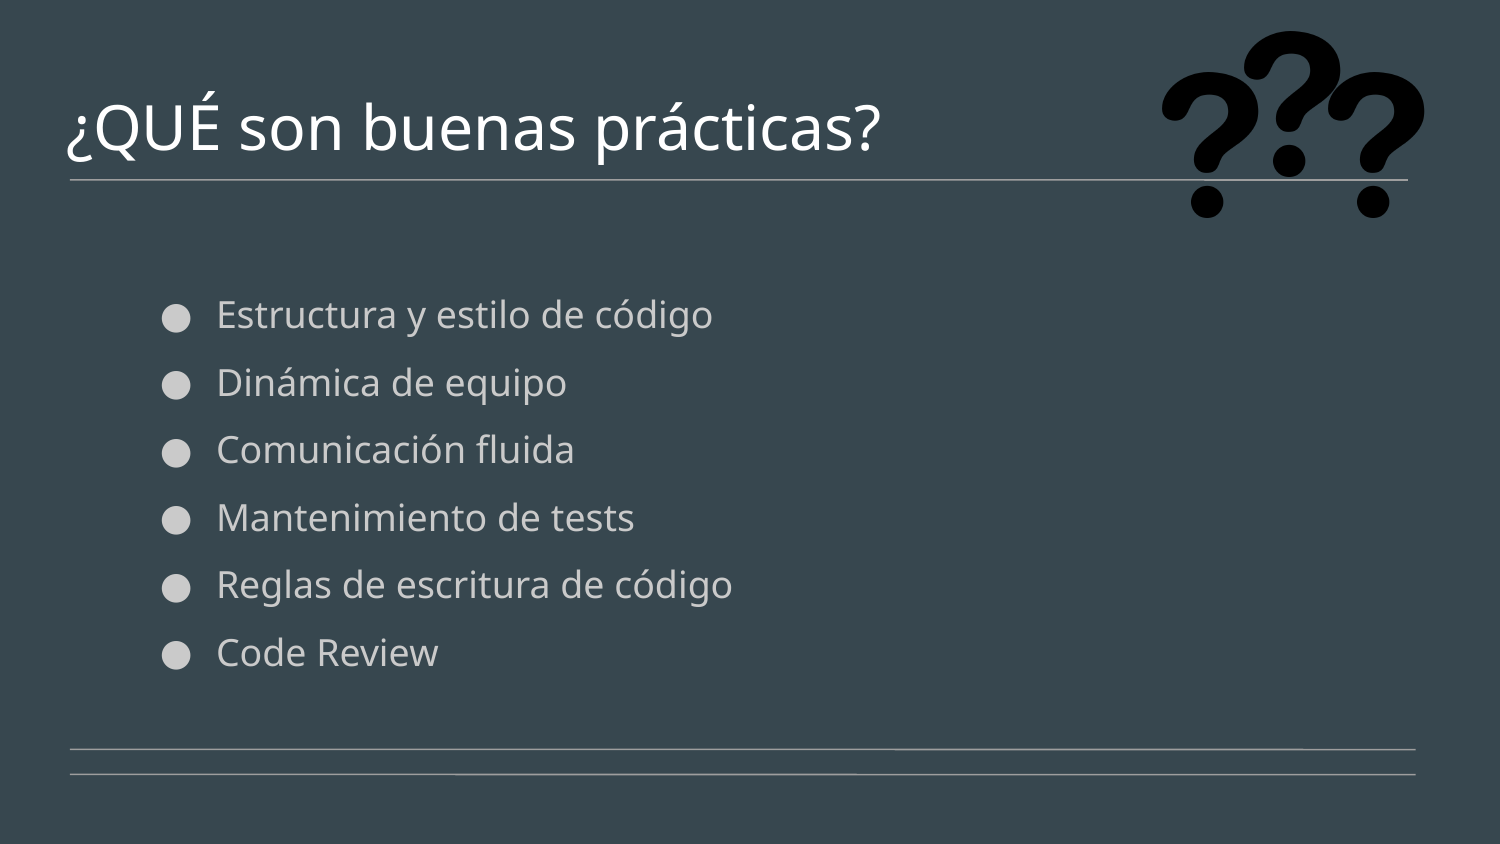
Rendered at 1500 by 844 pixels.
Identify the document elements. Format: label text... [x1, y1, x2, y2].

list Estructura y estilo de código Dinámica de equipo Comunicación fluida Mantenimiento de tests Reglas de escritura de código Code Review [51, 253, 1449, 750]
title ¿QUÉ son buenas prácticas? [51, 72, 1137, 167]
picture [1137, 31, 1449, 219]
